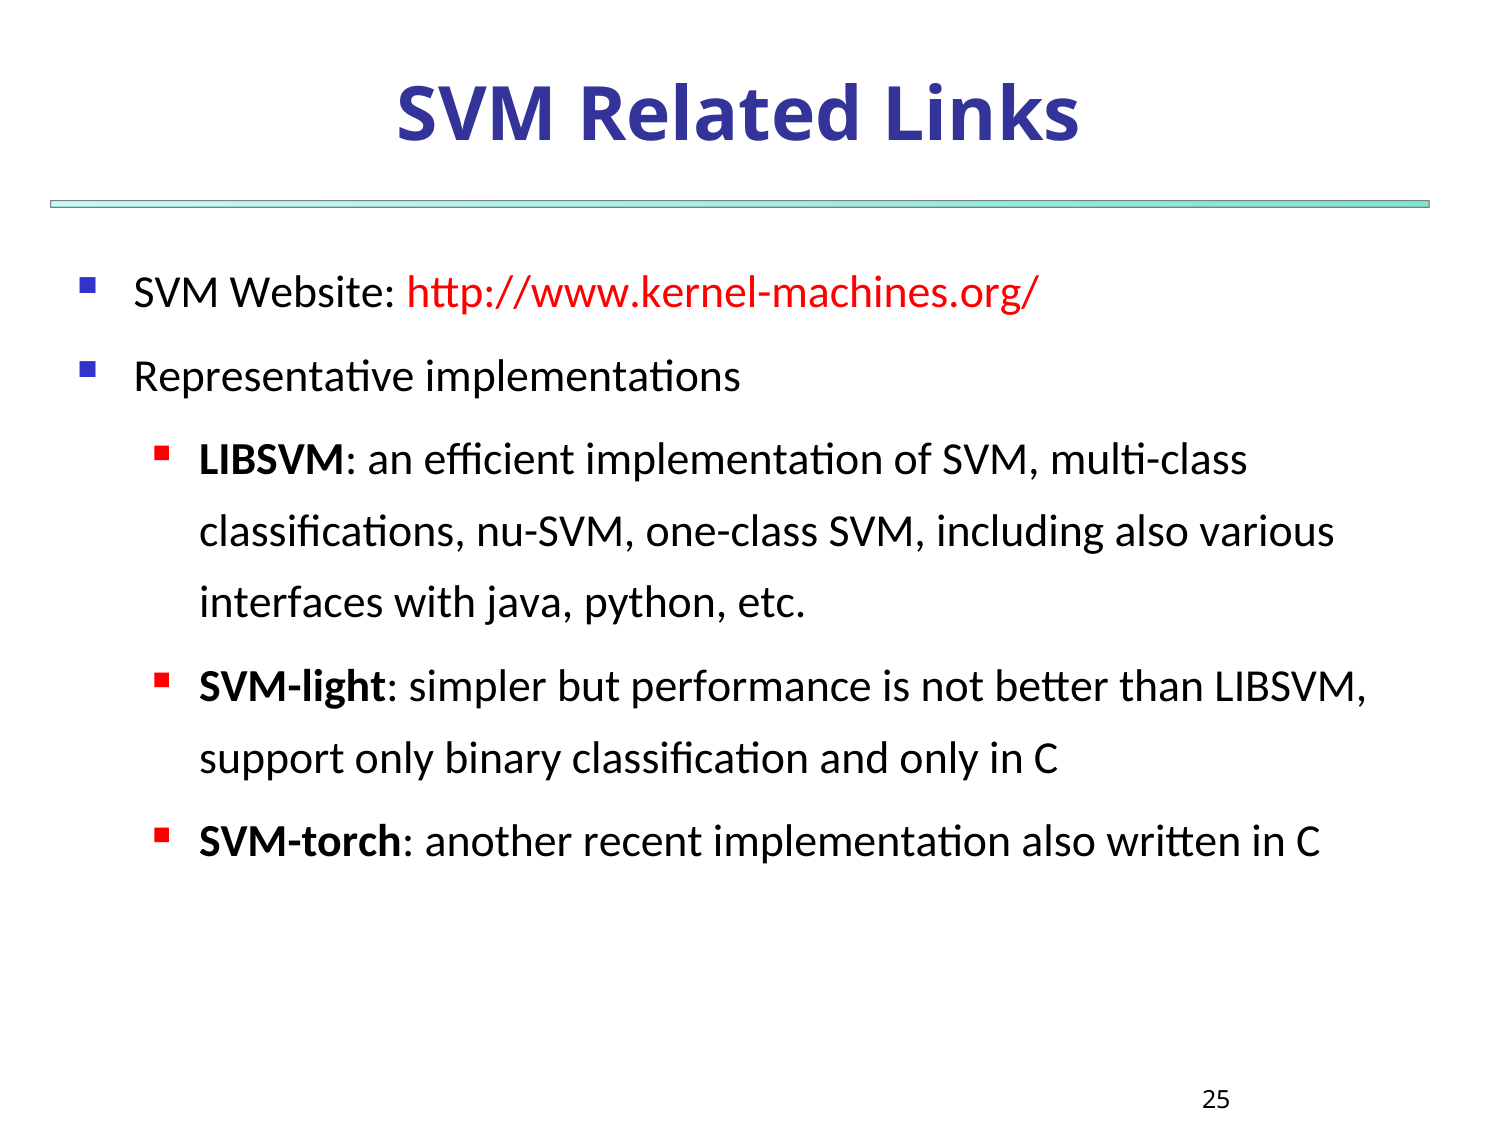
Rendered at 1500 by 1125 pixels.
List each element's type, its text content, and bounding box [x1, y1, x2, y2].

title SVM Related Links [50, 57, 1429, 163]
list SVM Website: http://www.kernel-machines.org/ Representative implementations LIBSVM: an efficient implementation of SVM, multi-class classifications, nu-SVM, one-class SVM, including also various interfaces with java, python, etc. SVM-light: simpler but performance is not better than LIBSVM, support only binary classification and only in C SVM-torch: another recent implementation also written in C [62, 237, 1450, 1072]
text_box <number> [1187, 1062, 1500, 1125]
